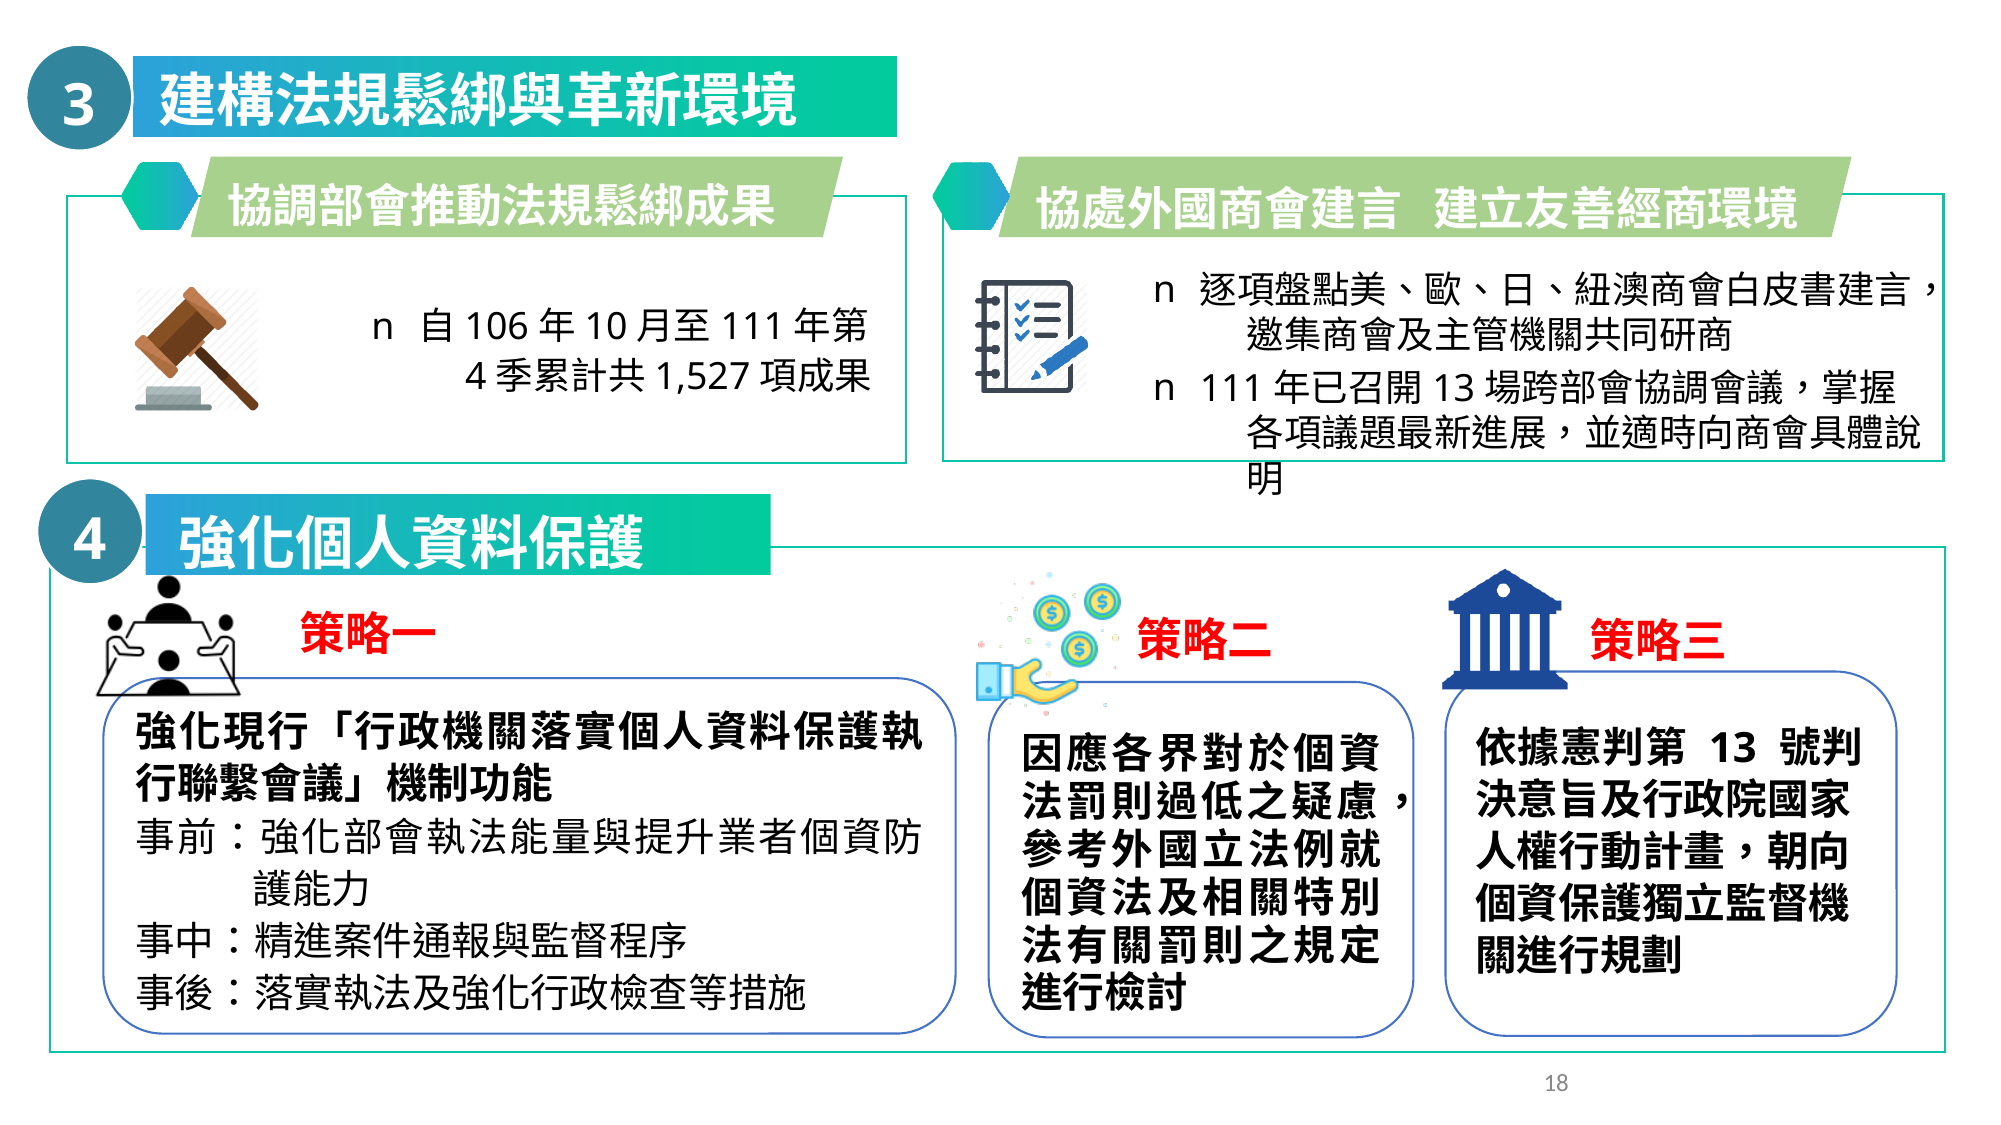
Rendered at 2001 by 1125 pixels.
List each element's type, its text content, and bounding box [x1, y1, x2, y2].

picture [1425, 548, 1584, 709]
text_box 協處外國商會建言 建立友善經商環境 [1020, 171, 2000, 243]
text_box 依據憲判第 13 號判決意旨及行政院國家人權行動計畫，朝向個資保護獨立監督機關進行規劃 [1445, 675, 1897, 1036]
text_box 4 [37, 478, 144, 585]
picture [975, 571, 1122, 717]
picture [91, 493, 773, 711]
picture [975, 280, 1088, 393]
text_box 策略二 [1121, 602, 1344, 674]
text_box 策略一 [284, 597, 518, 669]
text_box 自106年10月至111年第4季累計共1,527項成果 [356, 289, 897, 402]
text_box 逐項盤點美、歐、日、紐澳商會白皮書建言，邀集商會及主管機關共同研商 111年已召開13場跨部會協調會議，掌握各項議題最新進展，並適時向商會具體說明 [1081, 257, 1938, 508]
text_box 4 [82, 528, 92, 544]
picture [134, 286, 259, 411]
text_box [998, 156, 1852, 238]
text_box 策略三 [1574, 603, 1861, 675]
text_box 18 [1528, 1051, 1979, 1112]
text_box 因應各界對於個資法罰則過低之疑慮，參考外國立法例就個資法及相關特別法有關罰則之規定進行檢討 [988, 681, 1414, 1038]
text_box 強化個人資料保護 [163, 498, 810, 585]
text_box 3 [26, 44, 133, 151]
text_box 強化現行「行政機關落實個人資料保護執行聯繫會議」機制功能 事前：強化部會執法能量與提升業者個資防護能力 事中：精進案件通報與監督程序 事後：落實執法及強化行政檢查等措施 [103, 678, 956, 1034]
picture [121, 162, 199, 231]
text_box 協調部會推動法規鬆綁成果 [212, 168, 815, 240]
text_box 建構法規鬆綁與革新環境 [143, 56, 832, 142]
text_box [190, 156, 844, 238]
picture [130, 55, 900, 138]
picture [932, 162, 1010, 231]
